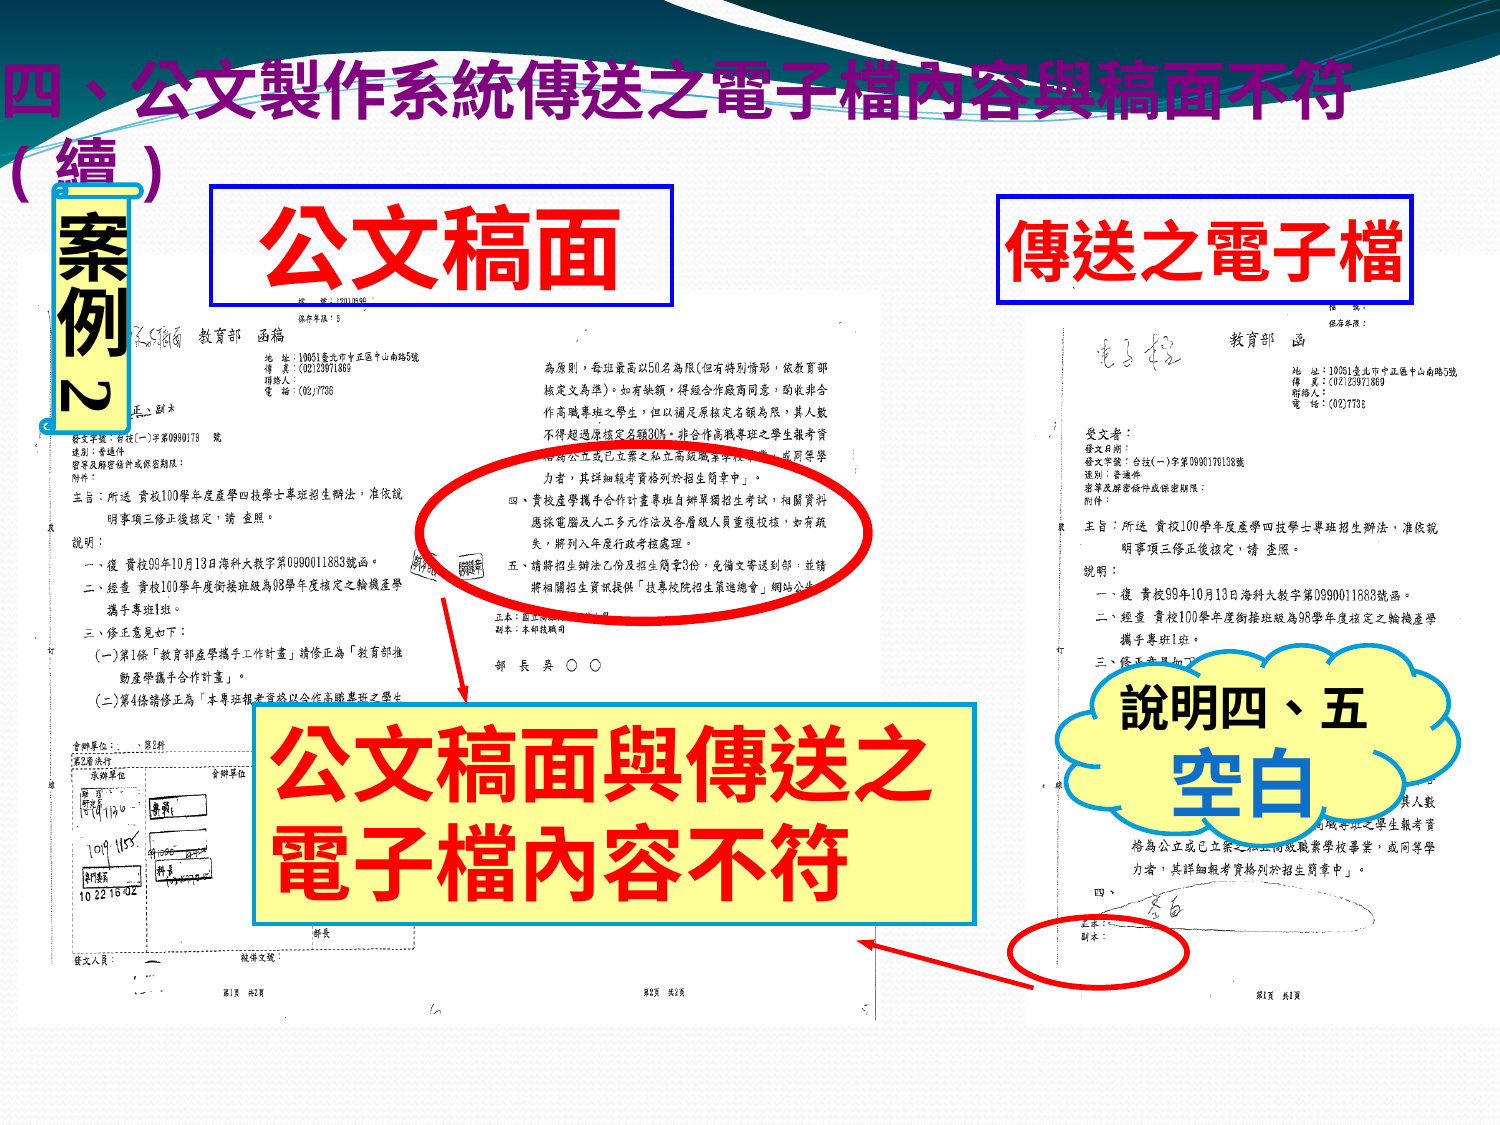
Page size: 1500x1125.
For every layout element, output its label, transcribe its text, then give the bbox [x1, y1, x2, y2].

chart [17, 255, 880, 1024]
text_box 四、公文製作系統傳送之電子檔內容與稿面不符(續) [0, 43, 1500, 161]
text_box 傳送之電子檔 [998, 196, 1412, 303]
text_box [419, 444, 868, 622]
text_box 公文稿面與傳送之電子檔內容不符 [253, 704, 975, 924]
text_box 說明四、五空白 [1057, 645, 1459, 847]
text_box [1009, 916, 1188, 988]
chart [1025, 255, 1500, 1024]
text_box 案例2 [41, 184, 142, 433]
text_box 公文稿面 [211, 187, 672, 305]
